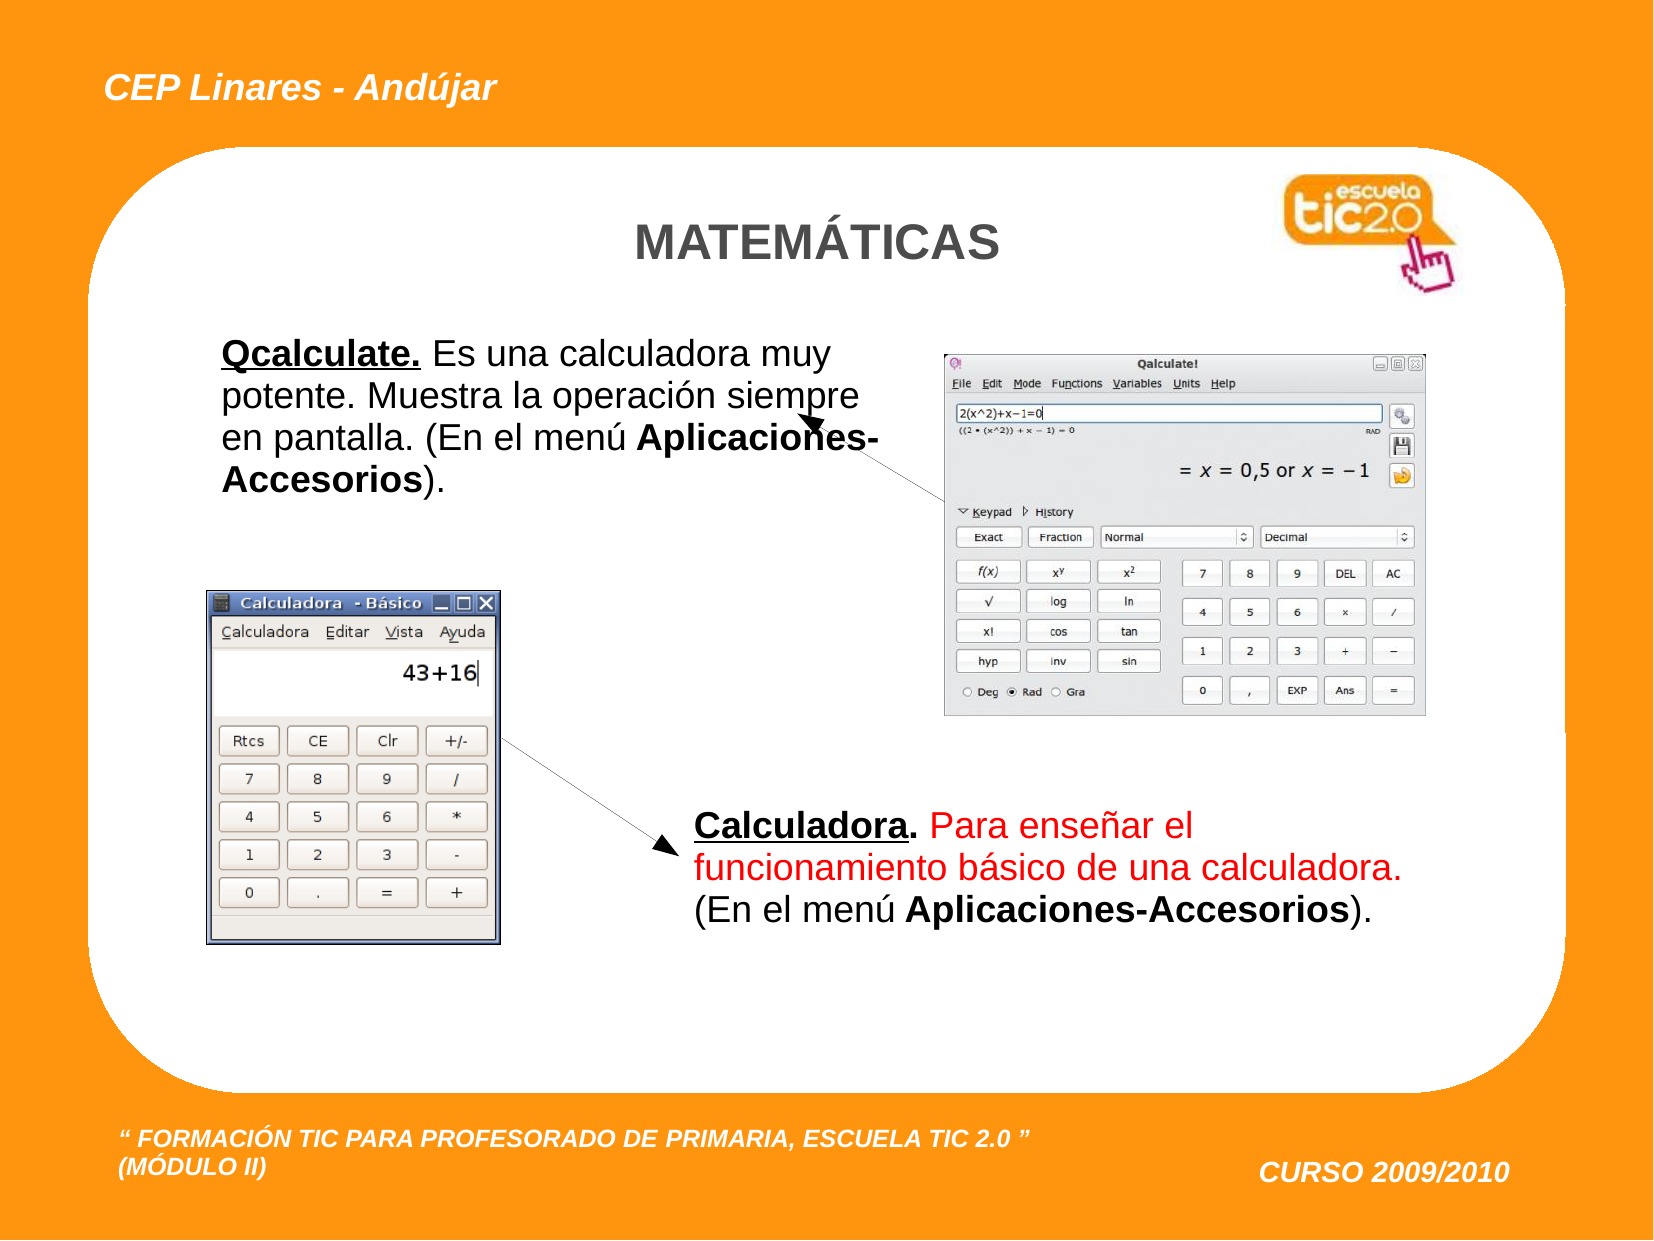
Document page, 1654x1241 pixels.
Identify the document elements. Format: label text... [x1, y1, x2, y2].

text_box MATEMÁTICAS [620, 206, 1015, 279]
text_box Calculadora. Para enseñar el funcionamiento básico de una calculadora. (En el menú Aplicaciones-Accesorios). [679, 797, 1468, 941]
picture [206, 590, 501, 945]
picture [944, 354, 1426, 716]
picture [1272, 174, 1463, 296]
text_box Qcalculate. Es una calculadora muy potente. Muestra la operación siempre en pantalla. (En el menú Aplicaciones-Accesorios). [206, 324, 916, 512]
